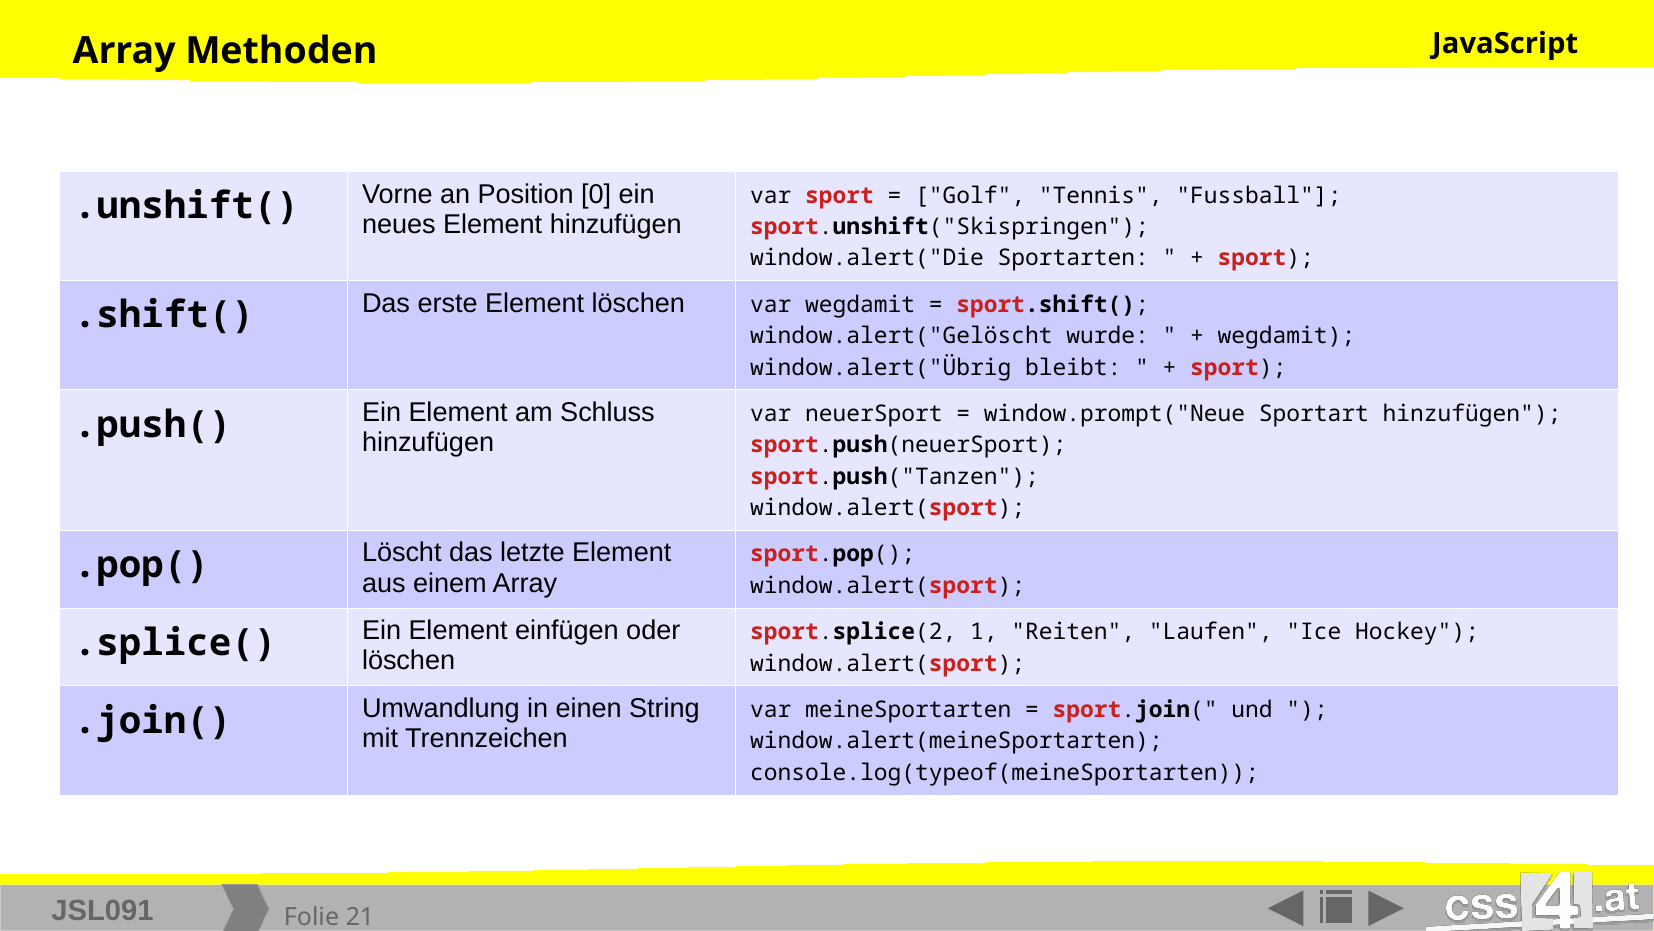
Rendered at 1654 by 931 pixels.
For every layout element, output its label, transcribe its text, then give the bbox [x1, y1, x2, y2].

table_cell sport.pop(); window.alert(sport); [736, 531, 1618, 608]
table_cell var neuerSport = window.prompt("Neue Sportart hinzufügen"); sport.push(neuerSport); sport.push("Tanzen"); window.alert(sport); [736, 390, 1618, 530]
text_box JavaScript [1417, 15, 1607, 60]
table_cell .splice() [60, 609, 347, 685]
table_cell var wegdamit = sport.shift(); window.alert("Gelöscht wurde: " + wegdamit); window.alert("Übrig bleibt: " + sport); [736, 281, 1618, 389]
table_cell .push() [60, 390, 347, 530]
table_cell sport.splice(2, 1, "Reiten", "Laufen", "Ice Hockey"); window.alert(sport); [736, 609, 1618, 685]
table_cell .pop() [60, 531, 347, 608]
table_header .unshift() [60, 172, 347, 280]
text_box JSL091 [36, 886, 209, 931]
table_header var sport = ["Golf", "Tennis", "Fussball"]; sport.unshift("Skispringen"); window.alert("Die Sportarten: " + sport); [736, 172, 1618, 280]
text_box [0, 861, 1654, 931]
table_cell Ein Element am Schluss hinzufügen [348, 390, 735, 530]
table_cell Ein Element einfügen oder löschen [348, 609, 735, 685]
picture [1426, 872, 1654, 931]
text_box [0, 0, 1654, 83]
table_cell Umwandlung in einen String mit Trennzeichen [348, 686, 735, 795]
table_header Vorne an Position [0] ein neues Element hinzufügen [348, 172, 735, 280]
table_cell .join() [60, 686, 347, 795]
text_box Array Methoden [57, 16, 469, 69]
table_cell var meineSportarten = sport.join(" und "); window.alert(meineSportarten); console.log(typeof(meineSportarten)); [736, 686, 1618, 795]
text_box Folie <Foliennummer> [269, 891, 542, 931]
table_cell .shift() [60, 281, 347, 389]
table_cell Das erste Element löschen [348, 281, 735, 389]
table_cell Löscht das letzte Element aus einem Array [348, 531, 735, 608]
